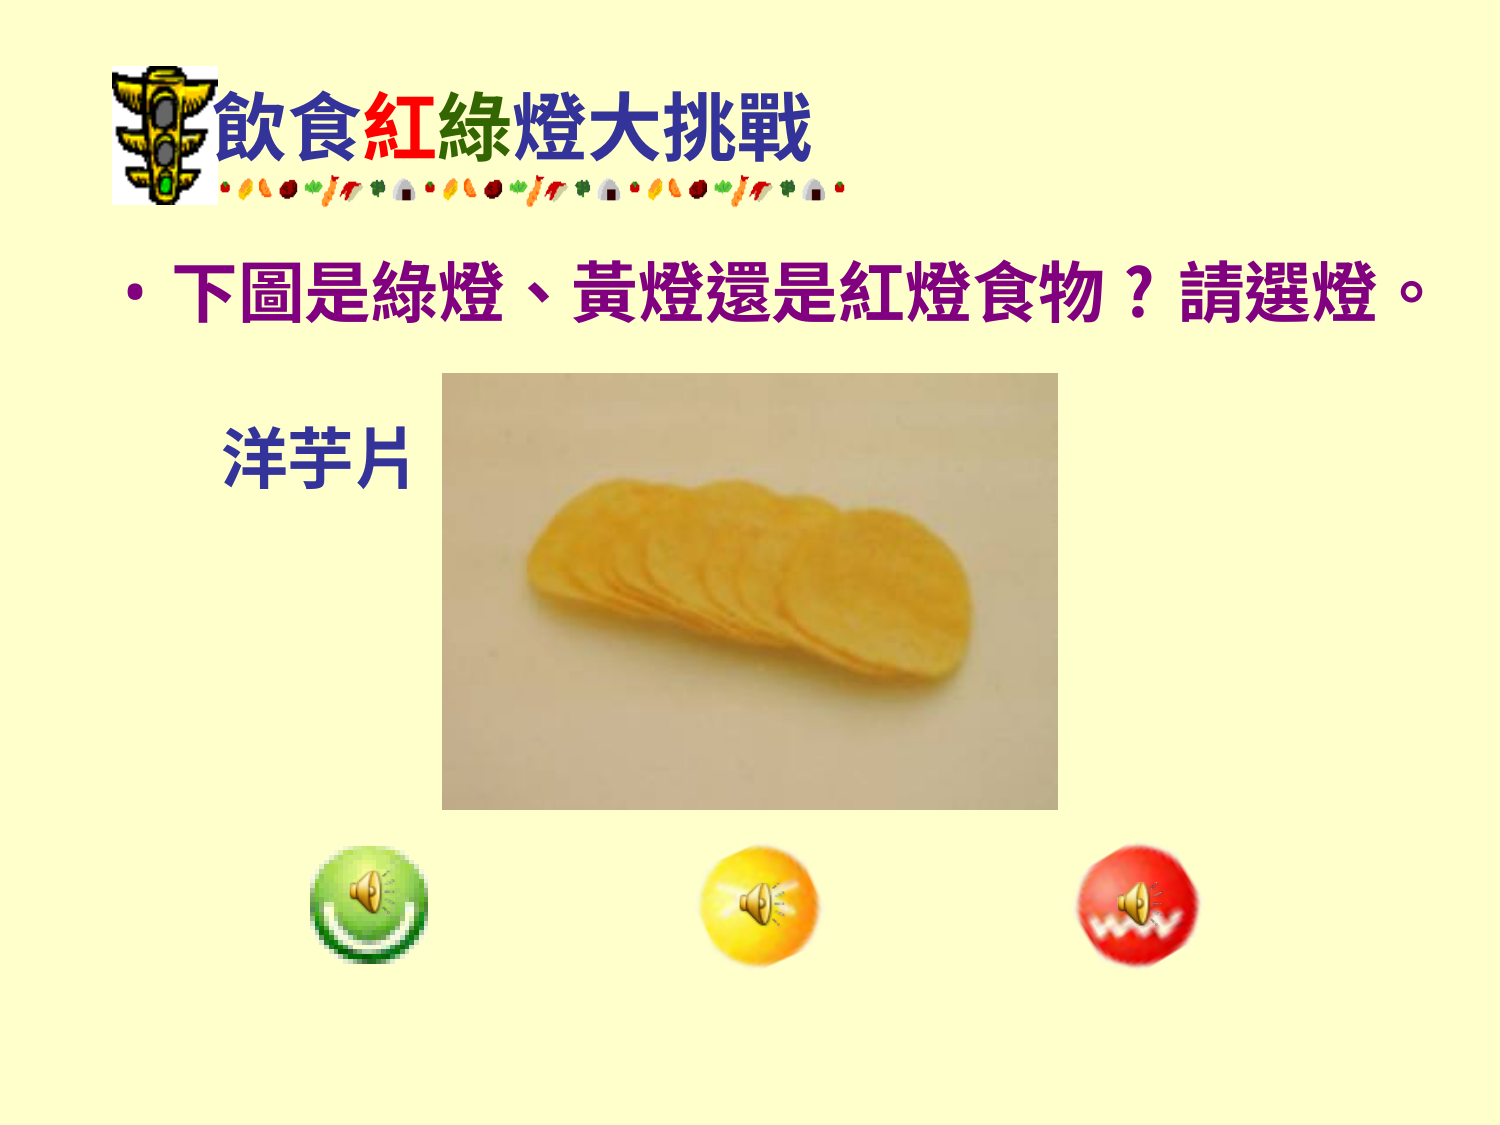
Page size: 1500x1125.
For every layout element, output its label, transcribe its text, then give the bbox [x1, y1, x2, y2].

picture [1048, 817, 1231, 992]
picture [112, 66, 847, 209]
list 下圖是綠燈、黃燈還是紅燈食物?請選燈。 [100, 243, 1436, 351]
picture [673, 822, 850, 988]
text_box 洋芋片 [206, 408, 437, 505]
picture [442, 373, 1058, 810]
text_box 飲食紅綠燈大挑戰 [194, 78, 868, 173]
picture [301, 846, 443, 964]
